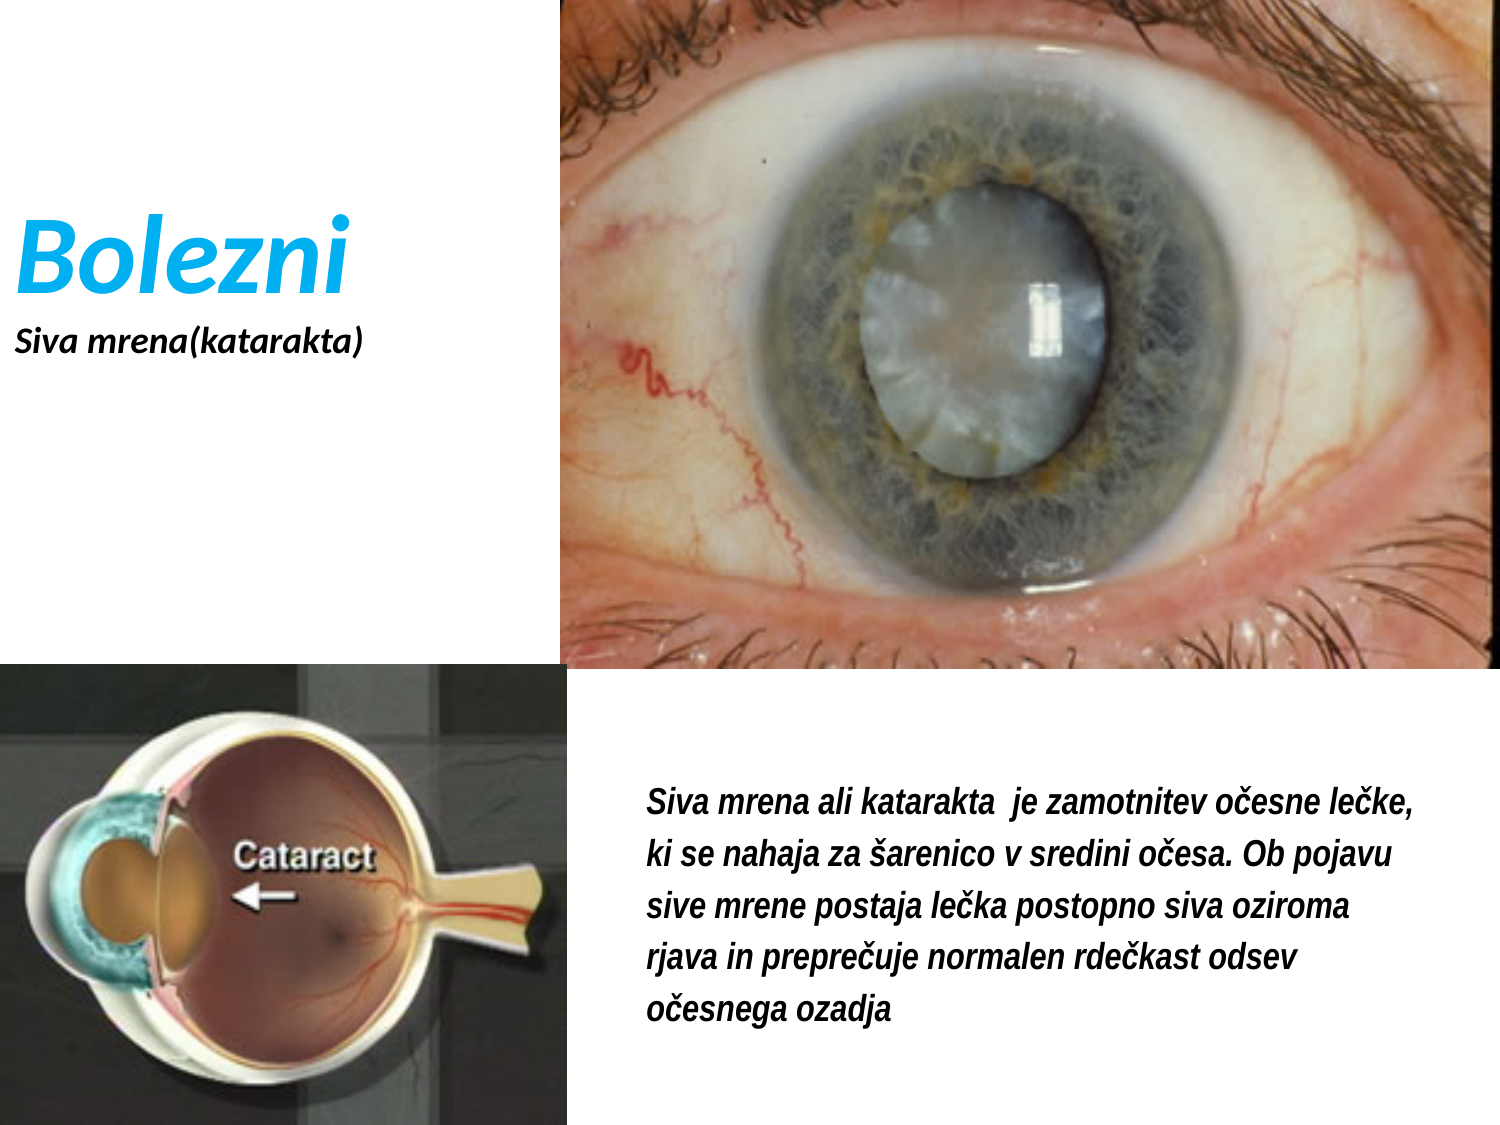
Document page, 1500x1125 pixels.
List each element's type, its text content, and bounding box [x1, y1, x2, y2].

picture [0, 0, 1500, 1125]
text_box Siva mrena ali katarakta je zamotnitev očesne lečke, ki se nahaja za šarenico v sredini očesa. Ob pojavu sive mrene postaja lečka postopno siva oziroma rjava in preprečuje normalen rdečkast odsev očesnega ozadja [631, 763, 1441, 1037]
text_box Bolezni Siva mrena(katarakta) [0, 173, 560, 369]
